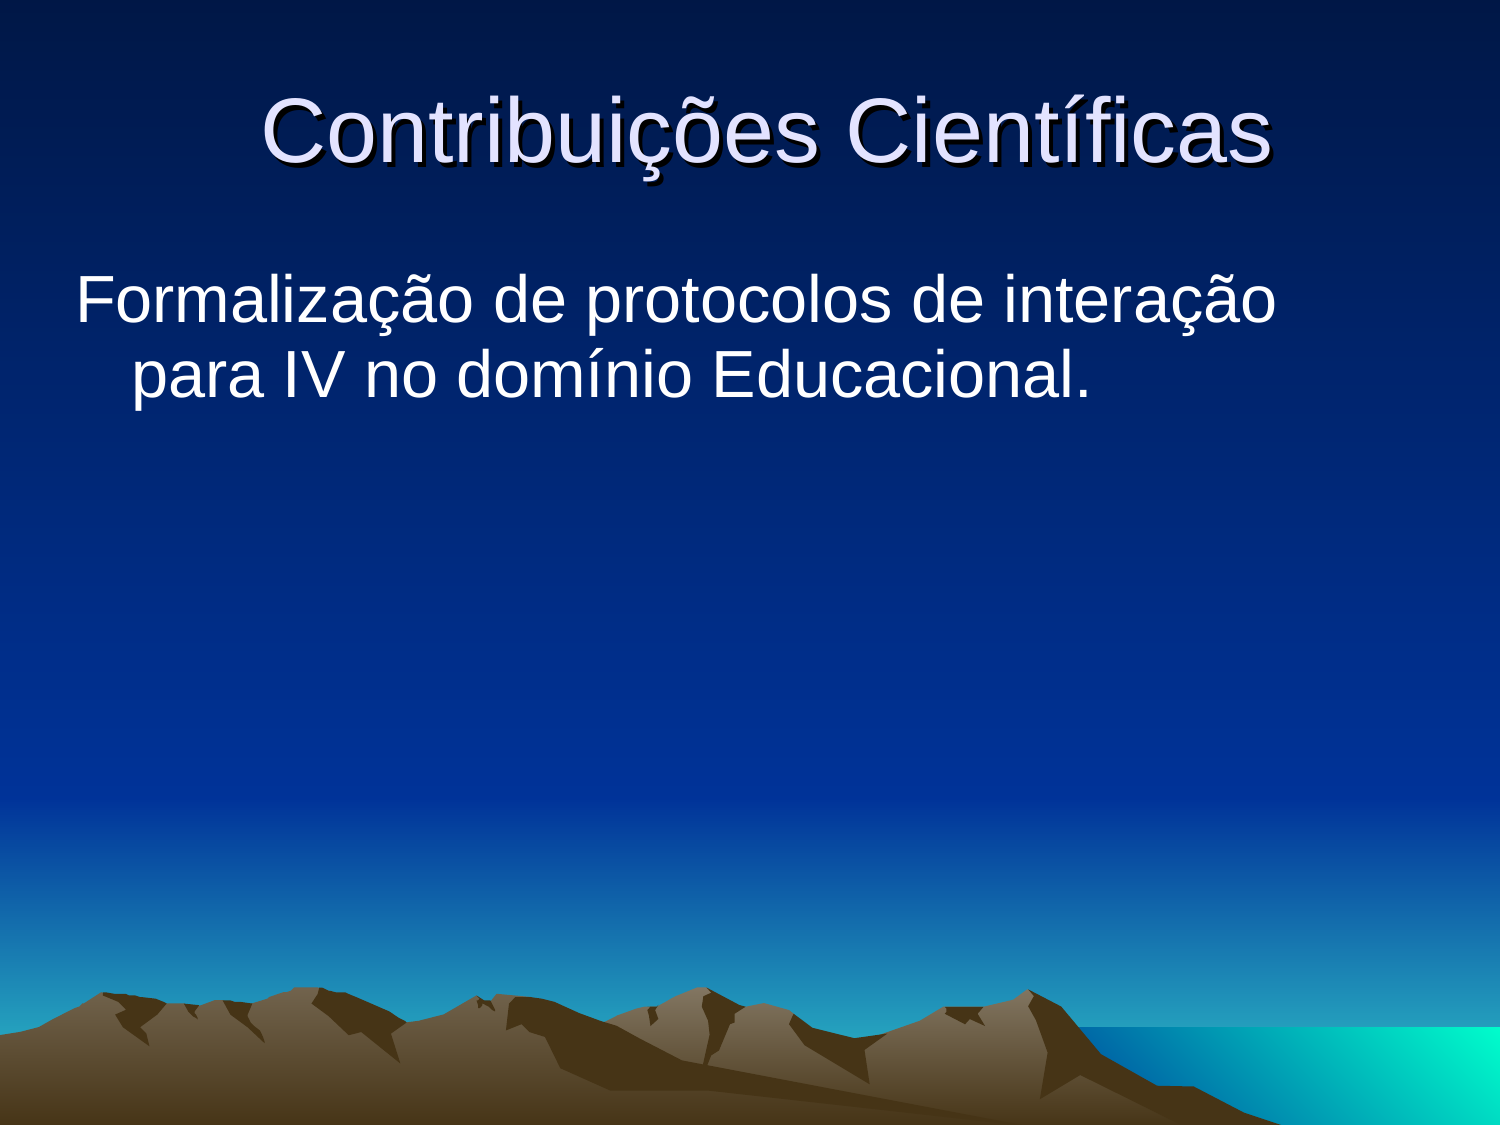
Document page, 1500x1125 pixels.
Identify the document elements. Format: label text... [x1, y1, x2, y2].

list Formalização de protocolos de interação para IV no domínio Educacional. [75, 262, 1426, 1001]
title Contribuições Científicas [75, 13, 1426, 249]
